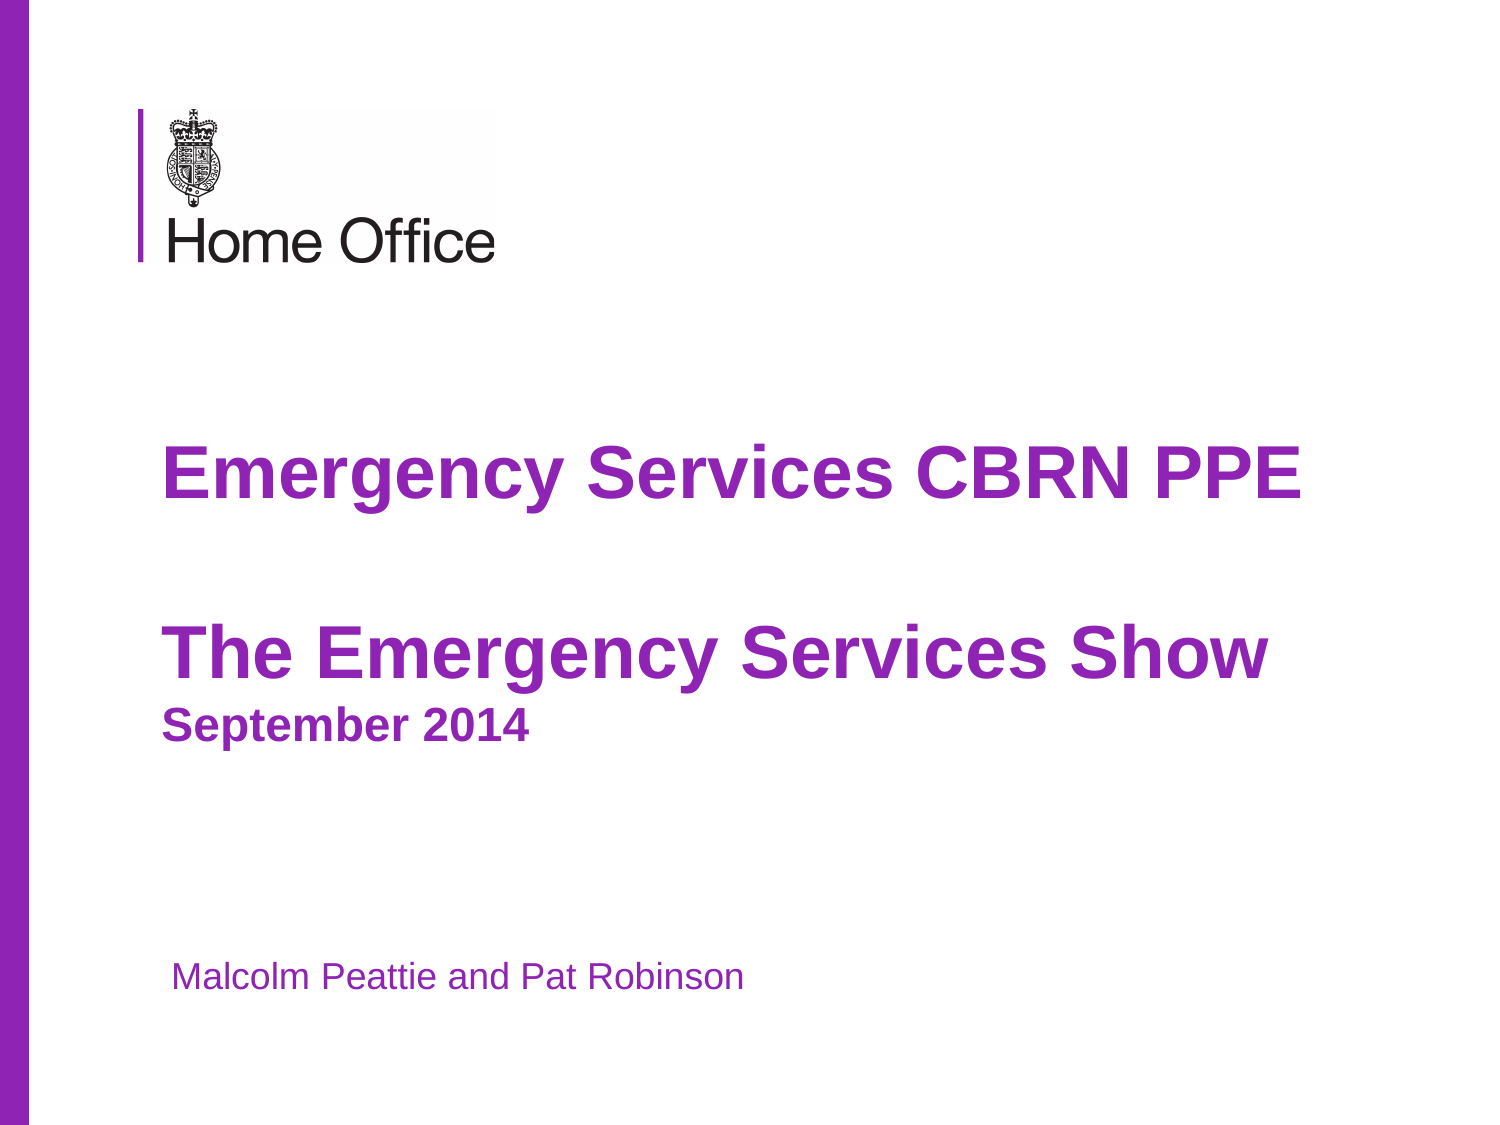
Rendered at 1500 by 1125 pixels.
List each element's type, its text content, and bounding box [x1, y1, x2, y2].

text_box Malcolm Peattie and Pat Robinson [171, 952, 1433, 1052]
title Emergency Services CBRN PPE The Emergency Services Show September 2014 [161, 423, 1424, 666]
